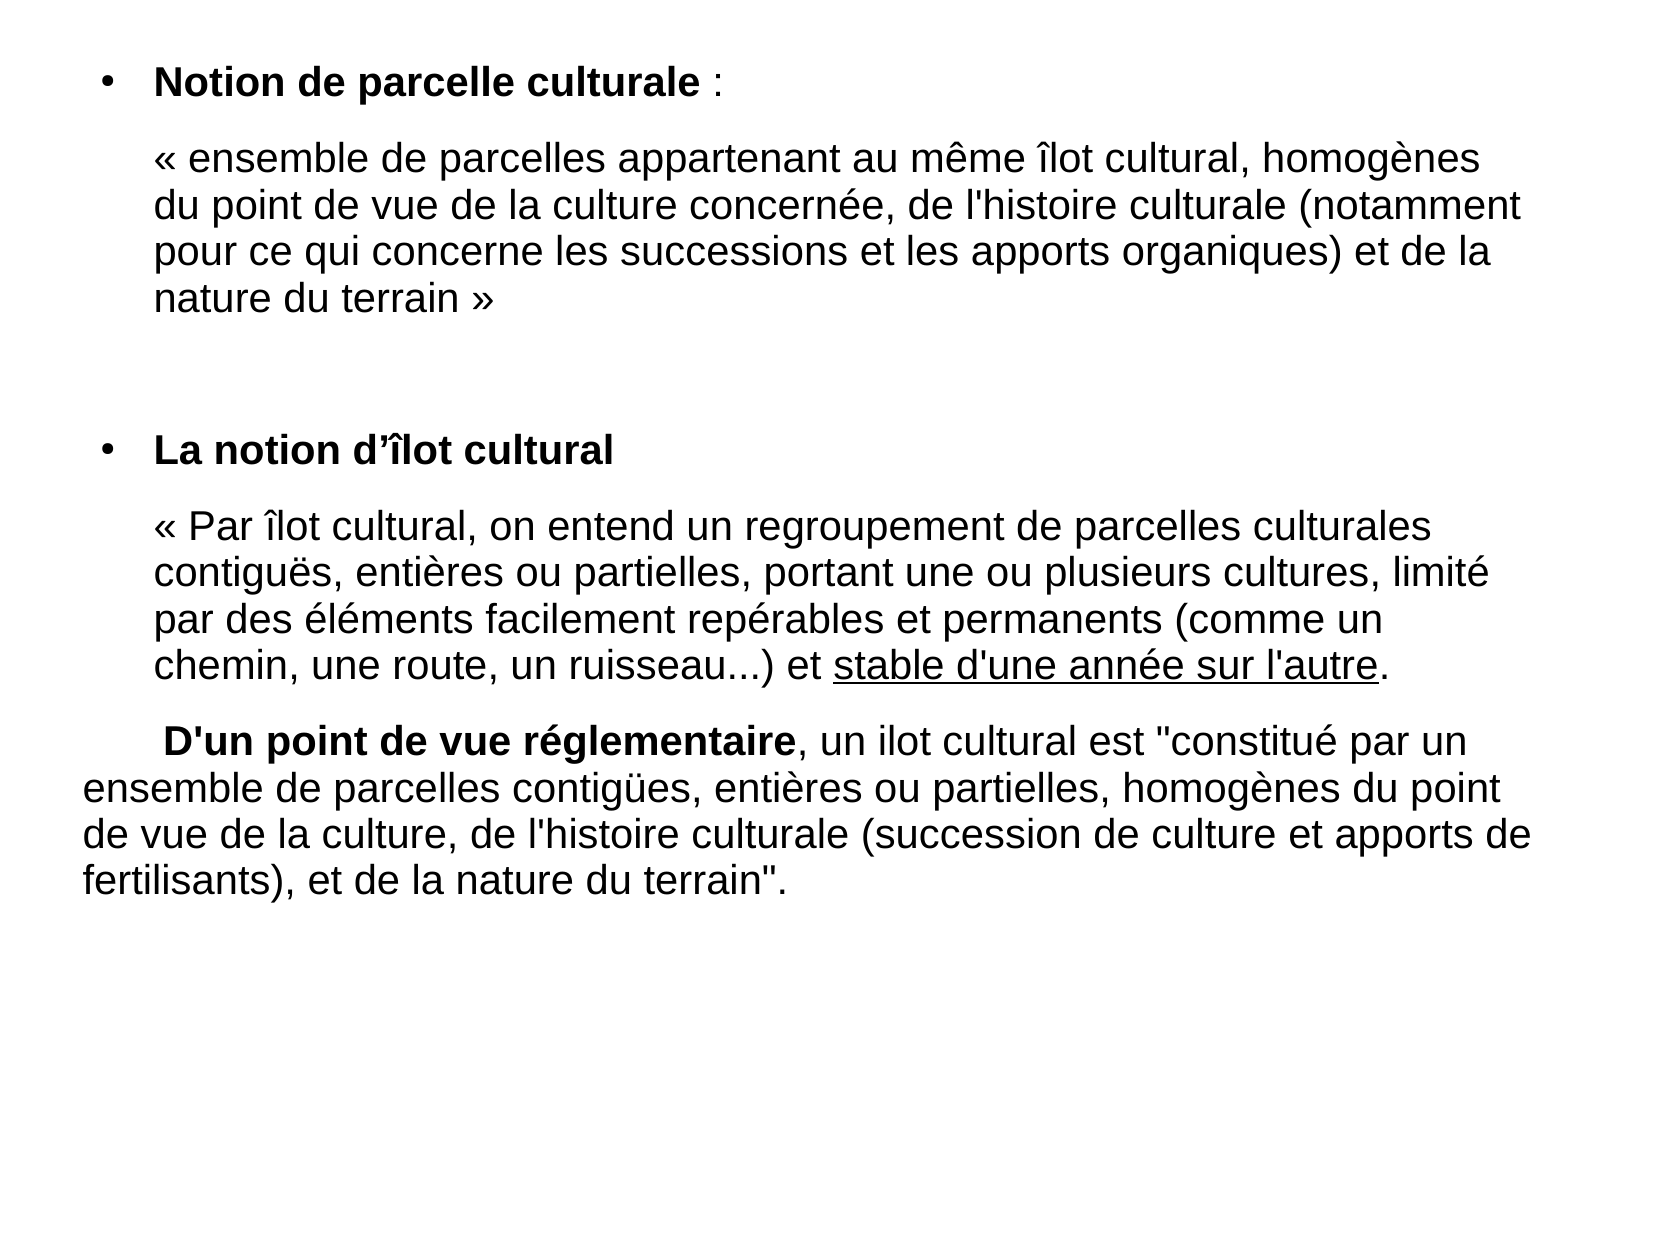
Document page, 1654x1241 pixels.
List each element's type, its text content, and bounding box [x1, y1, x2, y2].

list Notion de parcelle culturale : « ensemble de parcelles appartenant au même îlot cultural, homogènes du point de vue de la culture concernée, de l'histoire culturale (notamment pour ce qui concerne les successions et les apports organiques) et de la nature du terrain » La notion d’îlot cultural « Par îlot cultural, on entend un regroupement de parcelles culturales contiguës, entières ou partielles, portant une ou plusieurs cultures, limité par des éléments facilement repérables et permanents (comme un chemin, une route, un ruisseau...) et stable d'une année sur l'autre. D'un point de vue réglementaire, un ilot cultural est "constitué par un ensemble de parcelles contigües, entières ou partielles, homogènes du point de vue de la culture, de l'histoire culturale (succession de culture et apports de fertilisants), et de la nature du terrain". [82, 59, 1538, 1010]
